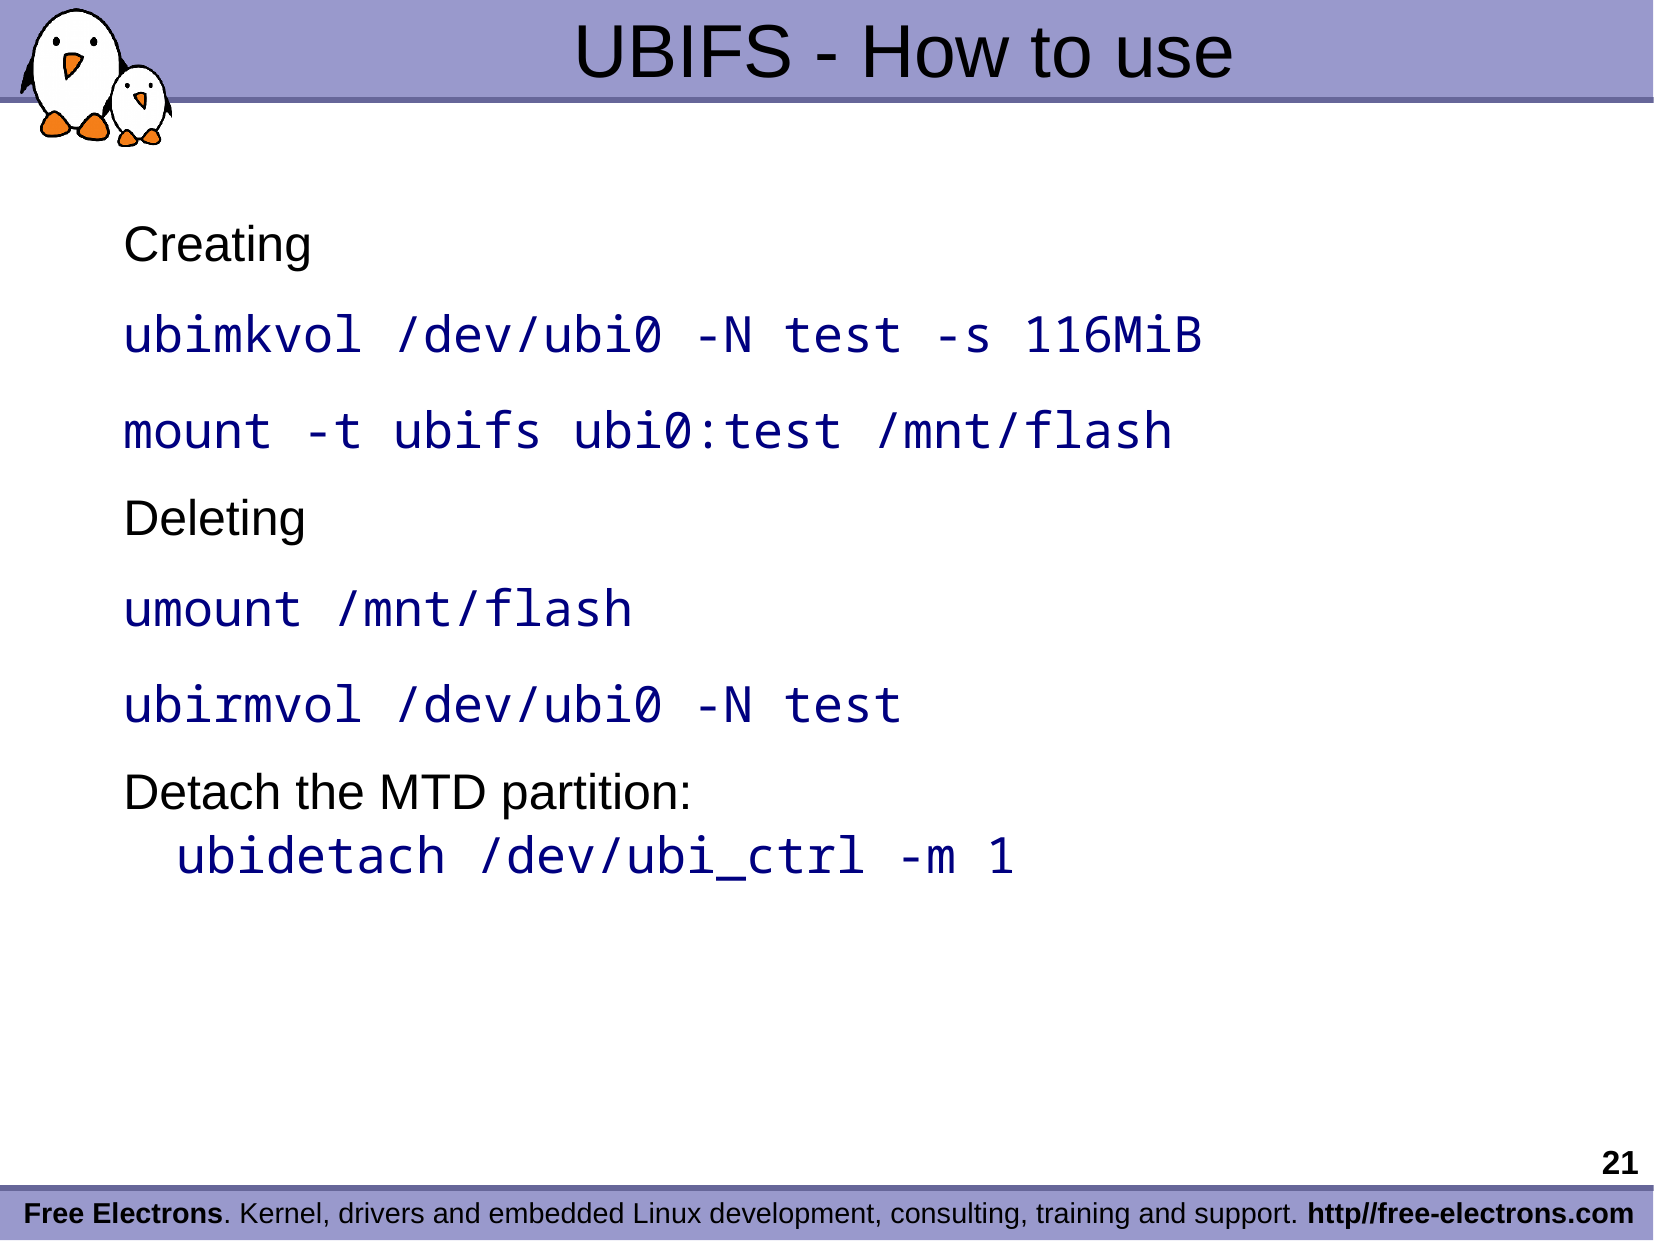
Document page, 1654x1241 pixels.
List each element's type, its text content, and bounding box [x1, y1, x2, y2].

list Creating ubimkvol /dev/ubi0 -N test -s 116MiB mount -t ubifs ubi0:test /mnt/flash Deleting umount /mnt/flash ubirmvol /dev/ubi0 -N test Detach the MTD partition: ubidetach /dev/ubi_ctrl -m 1 [105, 216, 1518, 1066]
title UBIFS - How to use [178, 4, 1631, 98]
picture [20, 8, 172, 147]
